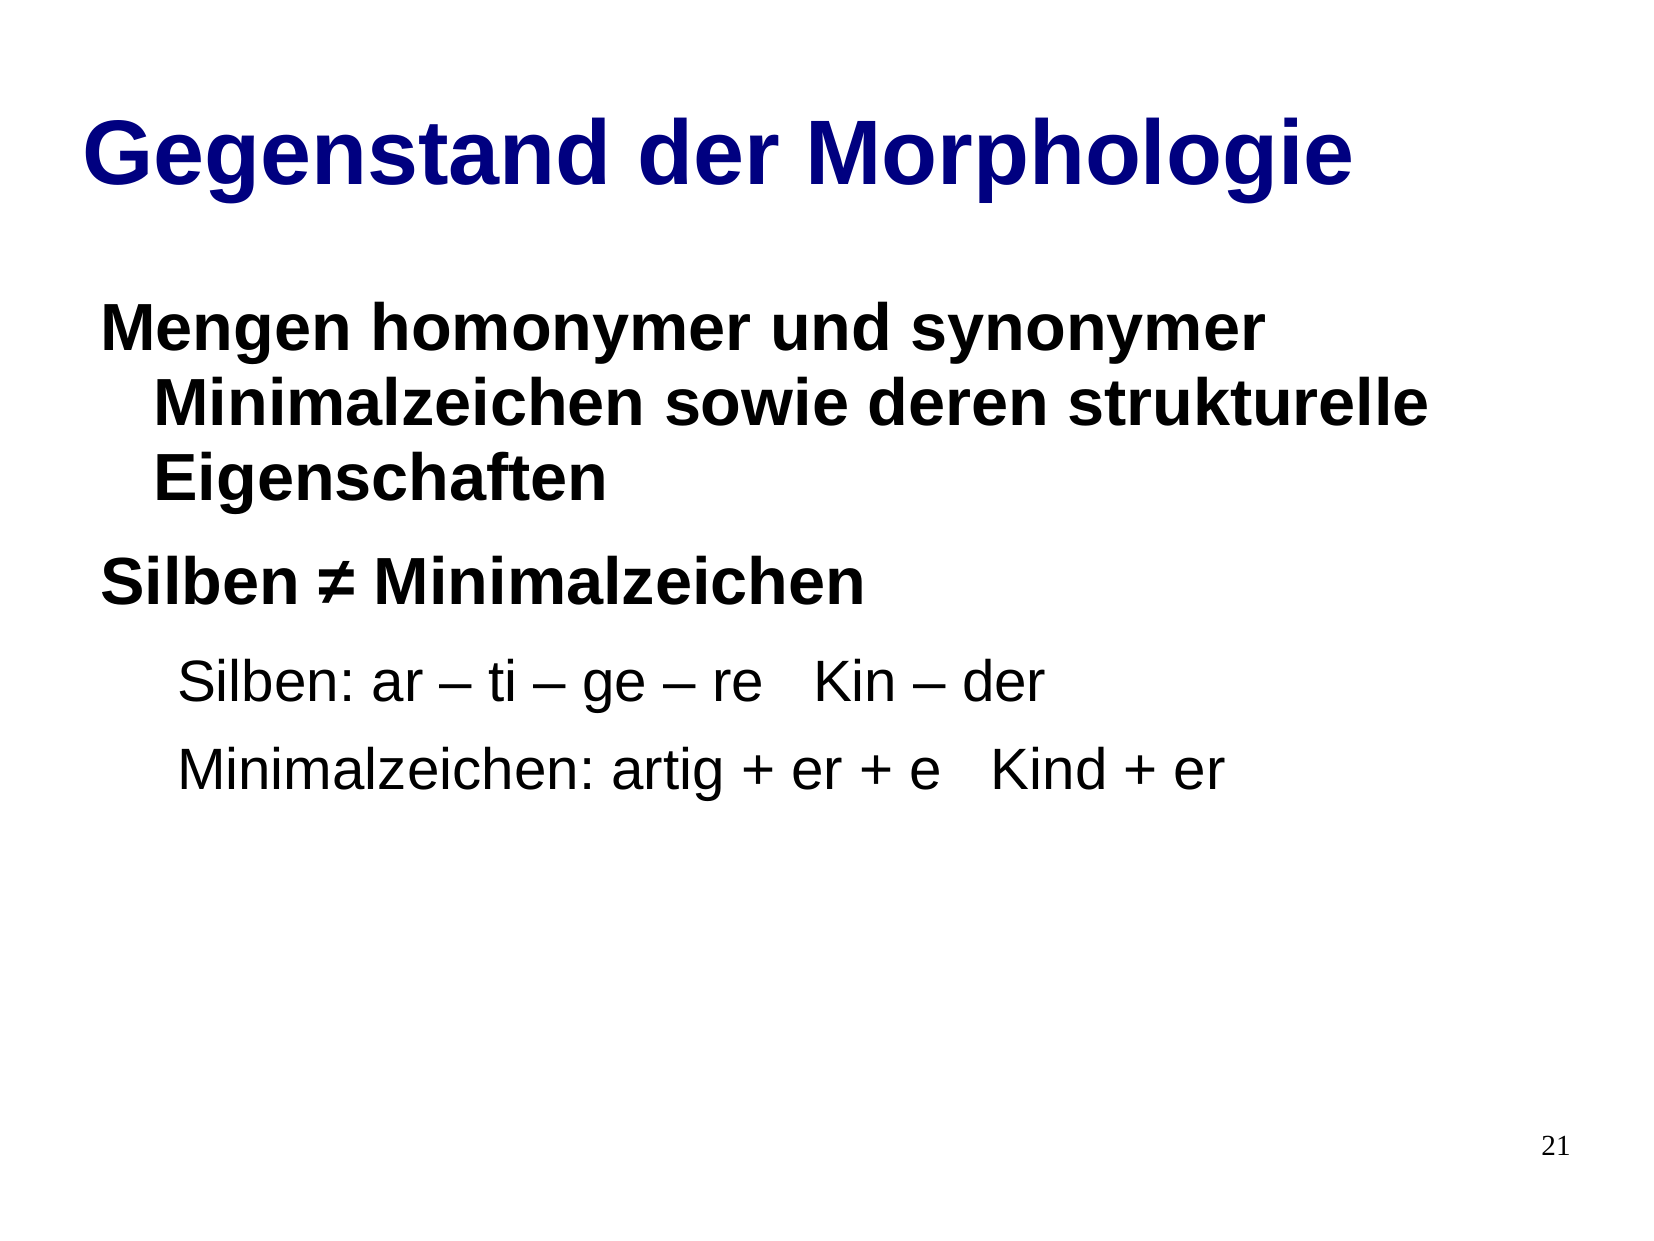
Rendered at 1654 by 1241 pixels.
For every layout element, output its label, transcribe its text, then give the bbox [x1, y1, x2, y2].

title Gegenstand der Morphologie [82, 56, 1571, 250]
list Mengen homonymer und synonymer Minimalzeichen sowie deren strukturelle Eigenschaften Silben ≠ Minimalzeichen Silben: ar – ti – ge – re Kin – der Minimalzeichen: artig + er + e Kind + er [82, 290, 1571, 1094]
